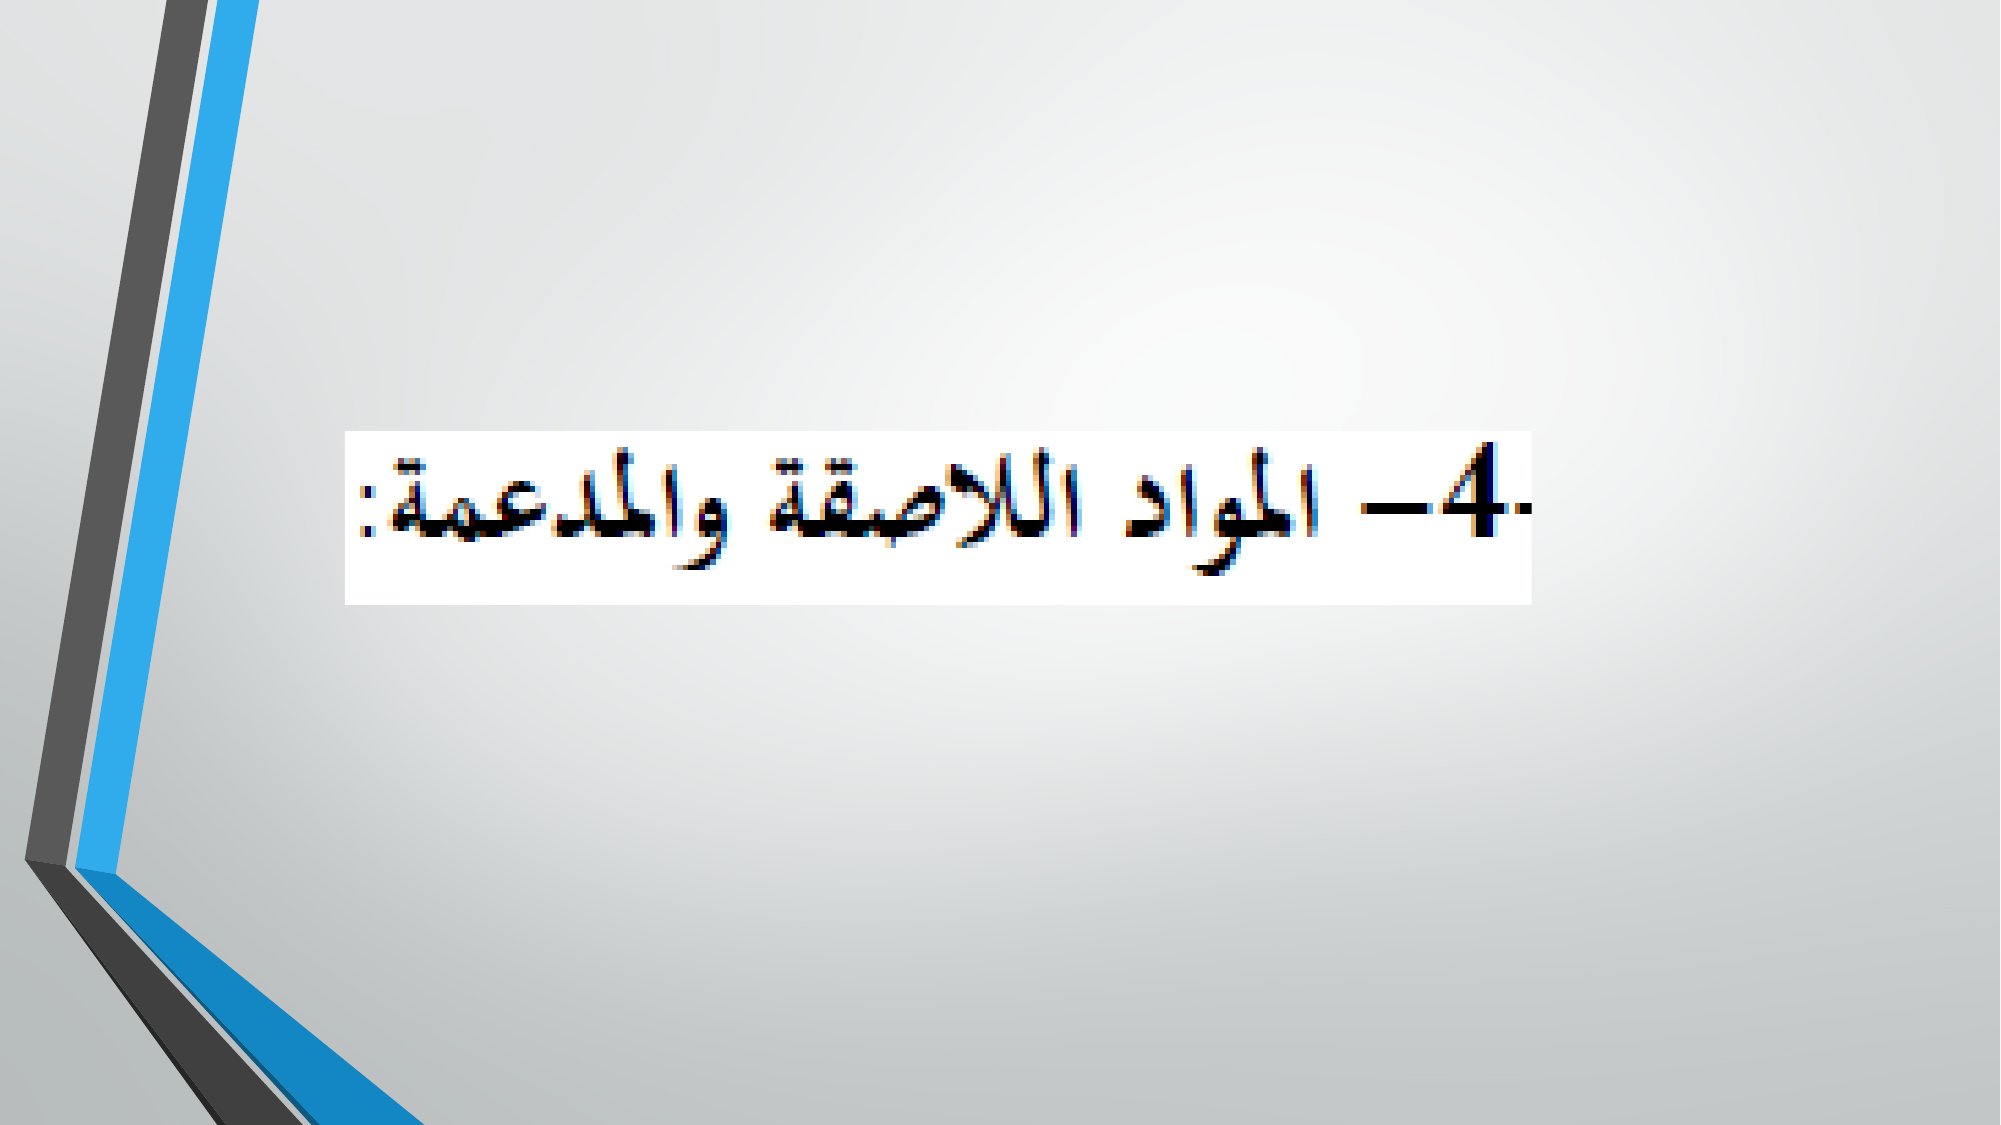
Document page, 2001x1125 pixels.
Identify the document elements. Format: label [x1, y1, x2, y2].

picture [344, 431, 1532, 605]
